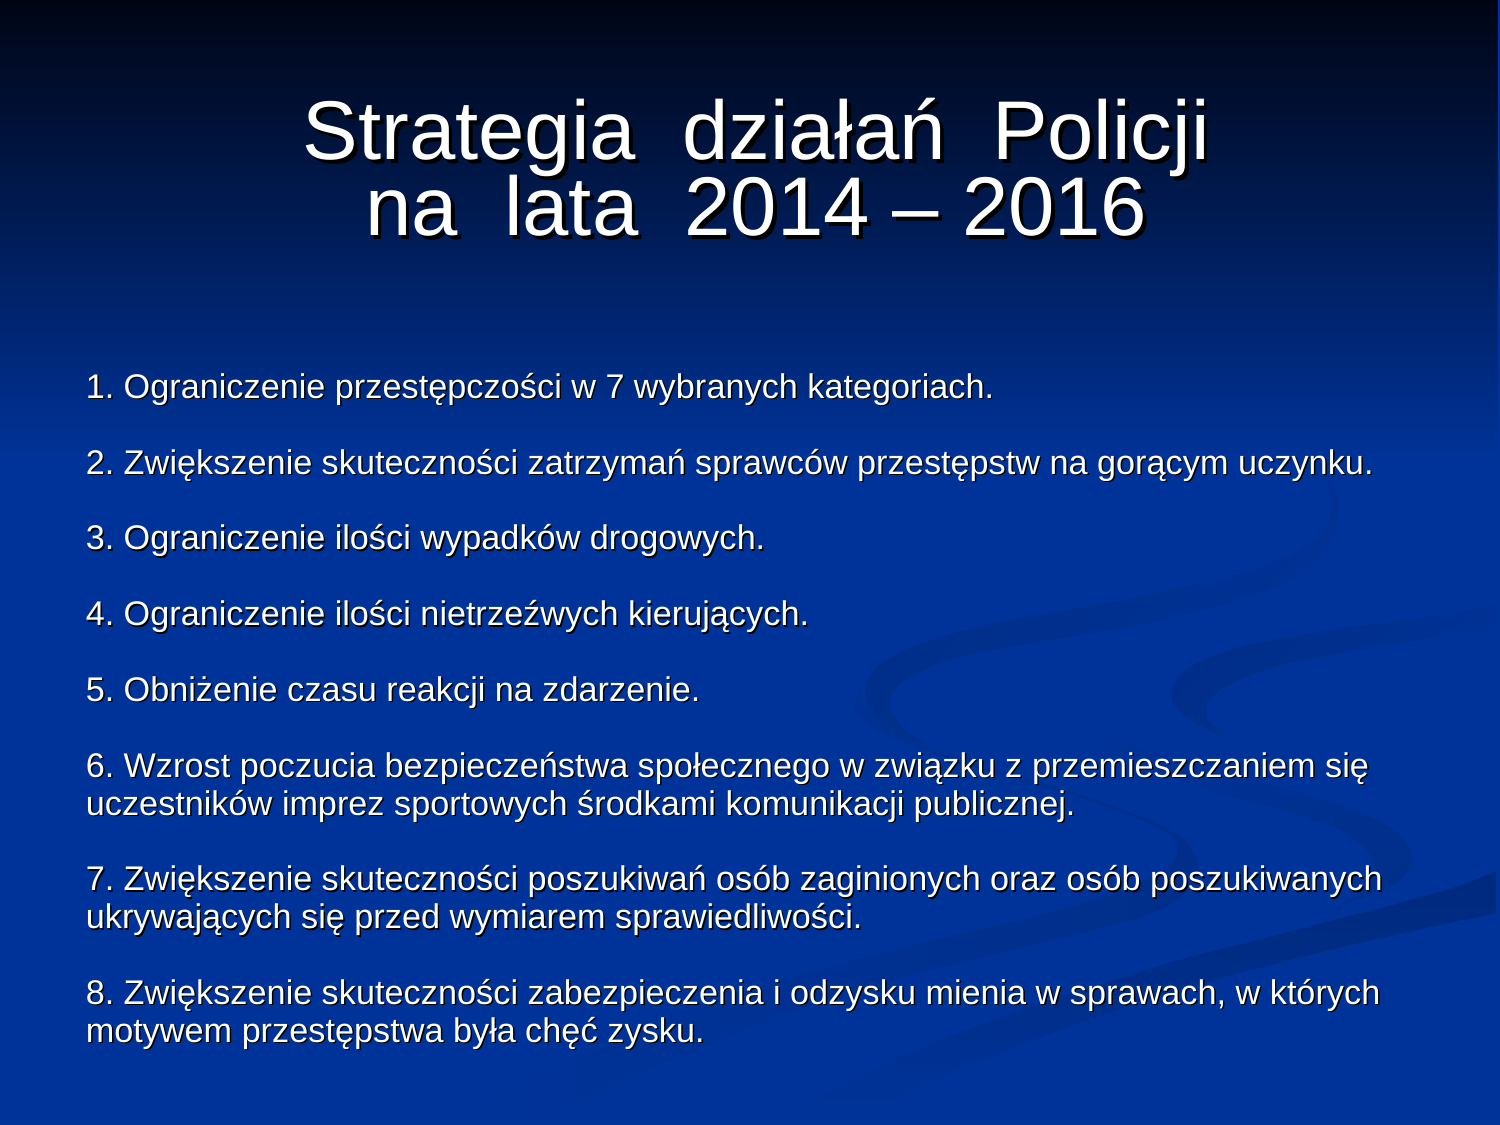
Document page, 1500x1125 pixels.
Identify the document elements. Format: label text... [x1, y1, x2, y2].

list 1. Ograniczenie przestępczości w 7 wybranych kategoriach. 2. Zwiększenie skuteczności zatrzymań sprawców przestępstw na gorącym uczynku. 3. Ograniczenie ilości wypadków drogowych. 4. Ograniczenie ilości nietrzeźwych kierujących. 5. Obniżenie czasu reakcji na zdarzenie. 6. Wzrost poczucia bezpieczeństwa społecznego w związku z przemieszczaniem się uczestników imprez sportowych środkami komunikacji publicznej. 7. Zwiększenie skuteczności poszukiwań osób zaginionych oraz osób poszukiwanych ukrywających się przed wymiarem sprawiedliwości. 8. Zwiększenie skuteczności zabezpieczenia i odzysku mienia w sprawach, w których motywem przestępstwa była chęć zysku. [70, 366, 1419, 1108]
title Strategia działań Policji na lata 2014 – 2016 [82, 42, 1431, 308]
